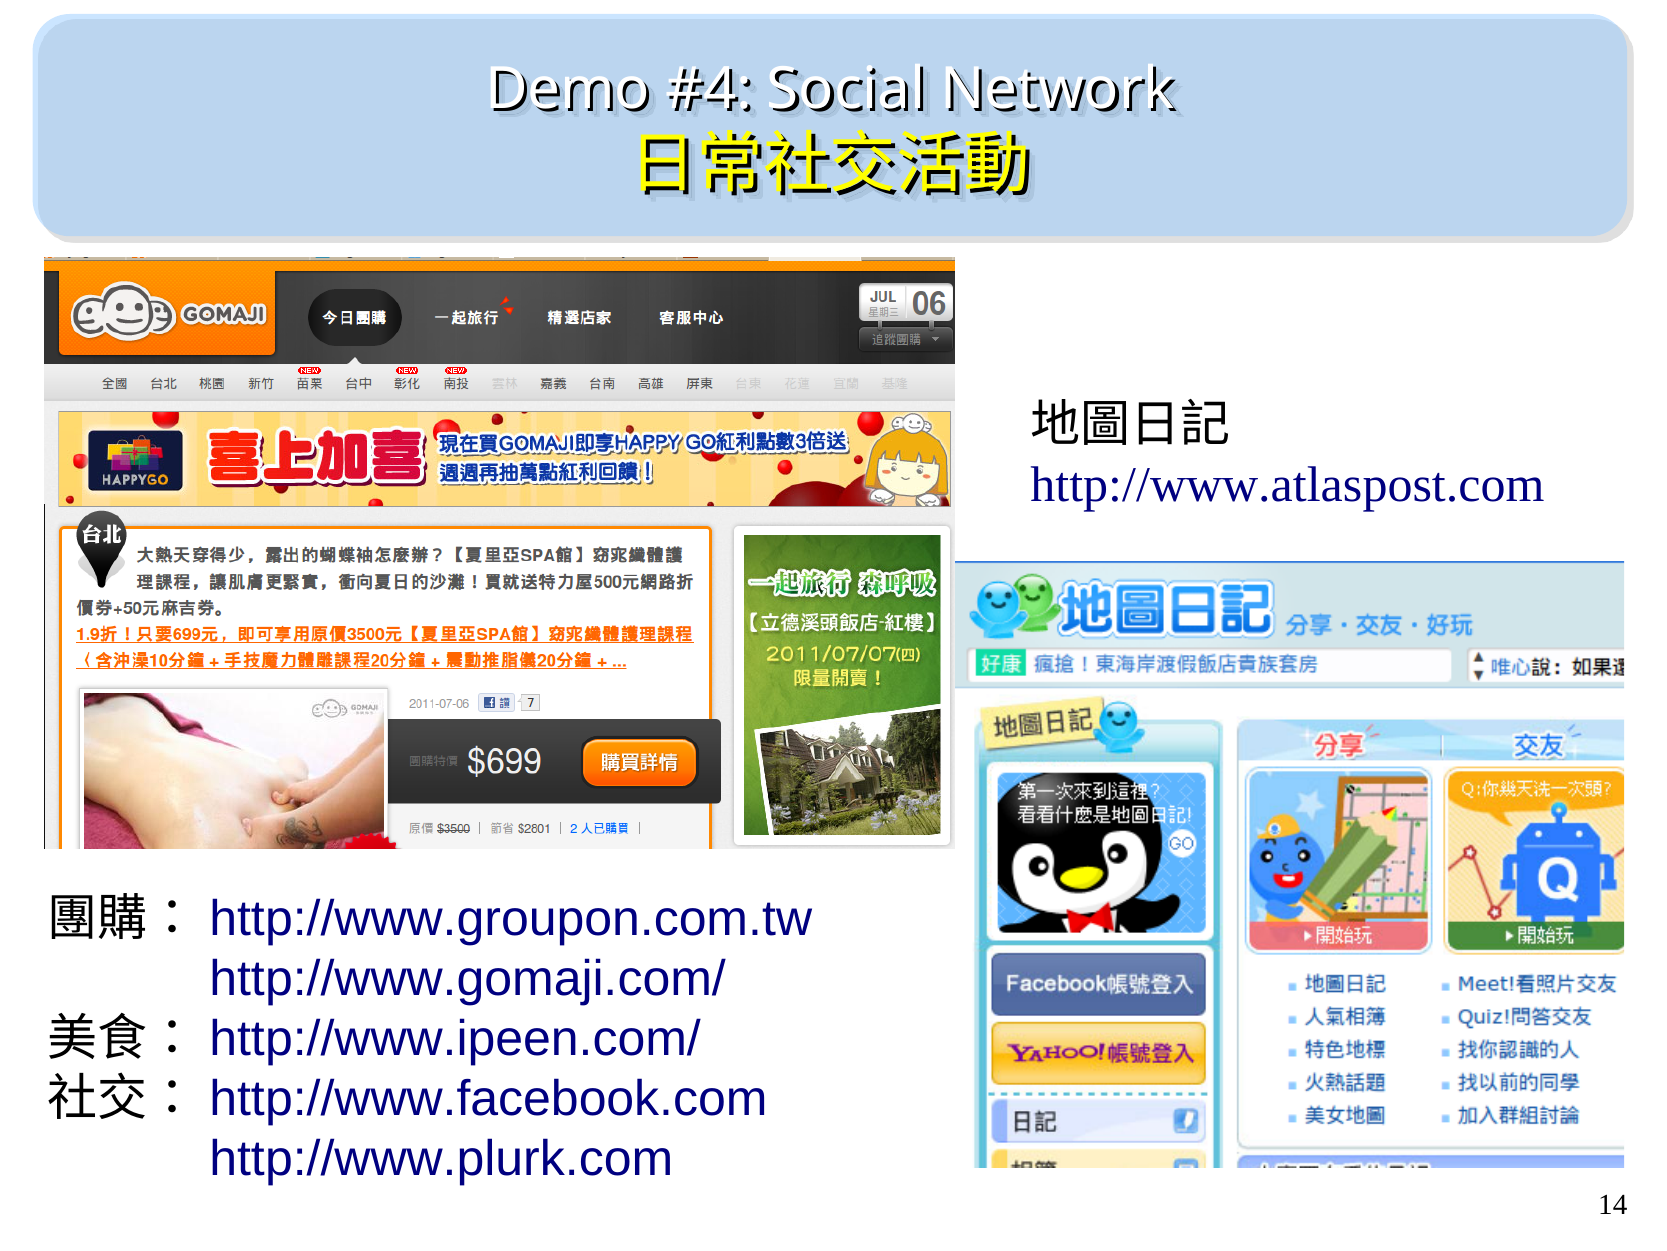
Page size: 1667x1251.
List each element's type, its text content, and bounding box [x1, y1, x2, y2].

text_box Demo #4: Social Network 日常社交活動 [32, 13, 1628, 237]
picture [44, 257, 1625, 1168]
text_box 團購：http://www.groupon.com.tw http://www.gomaji.com/ 美食：http://www.ipeen.com/ 社交：http://www.facebook.com http://www.plurk.com [32, 878, 945, 1194]
text_box 地圖日記 http://www.atlaspost.com [1015, 383, 1571, 519]
